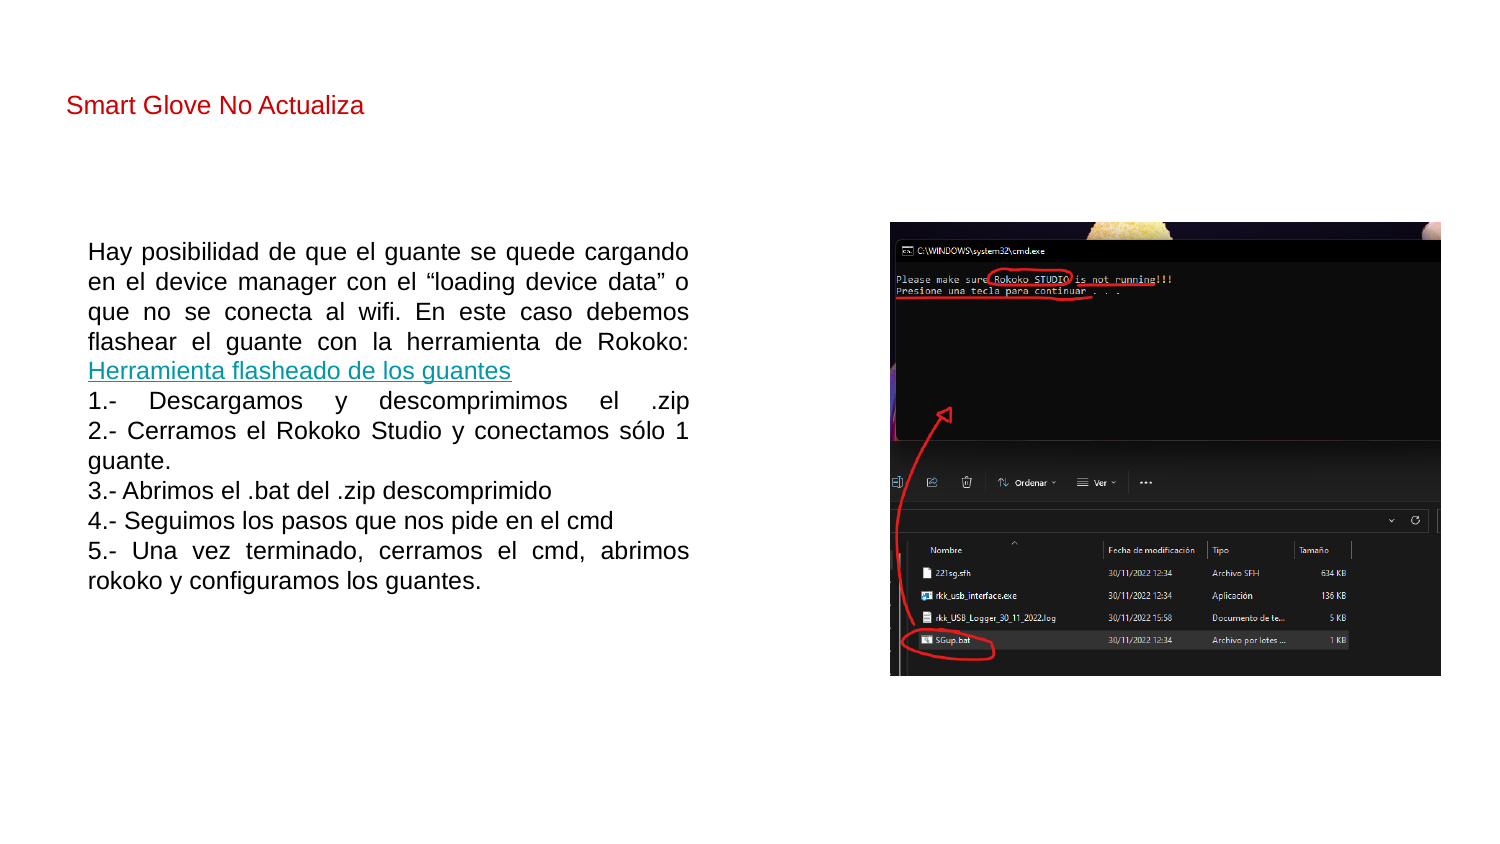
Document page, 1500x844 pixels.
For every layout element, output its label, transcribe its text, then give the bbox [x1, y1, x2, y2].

title Smart Glove No Actualiza [51, 72, 1449, 167]
text_box Hay posibilidad de que el guante se quede cargando en el device manager con el “loading device data” o que no se conecta al wifi. En este caso debemos flashear el guante con la herramienta de Rokoko: Herramienta flasheado de los guantes 1.- Descargamos y descomprimimos el .zip 2.- Cerramos el Rokoko Studio y conectamos sólo 1 guante. 3.- Abrimos el .bat del .zip descomprimido 4.- Seguimos los pasos que nos pide en el cmd 5.- Una vez terminado, cerramos el cmd, abrimos rokoko y configuramos los guantes. [72, 220, 706, 610]
picture [890, 222, 1441, 676]
